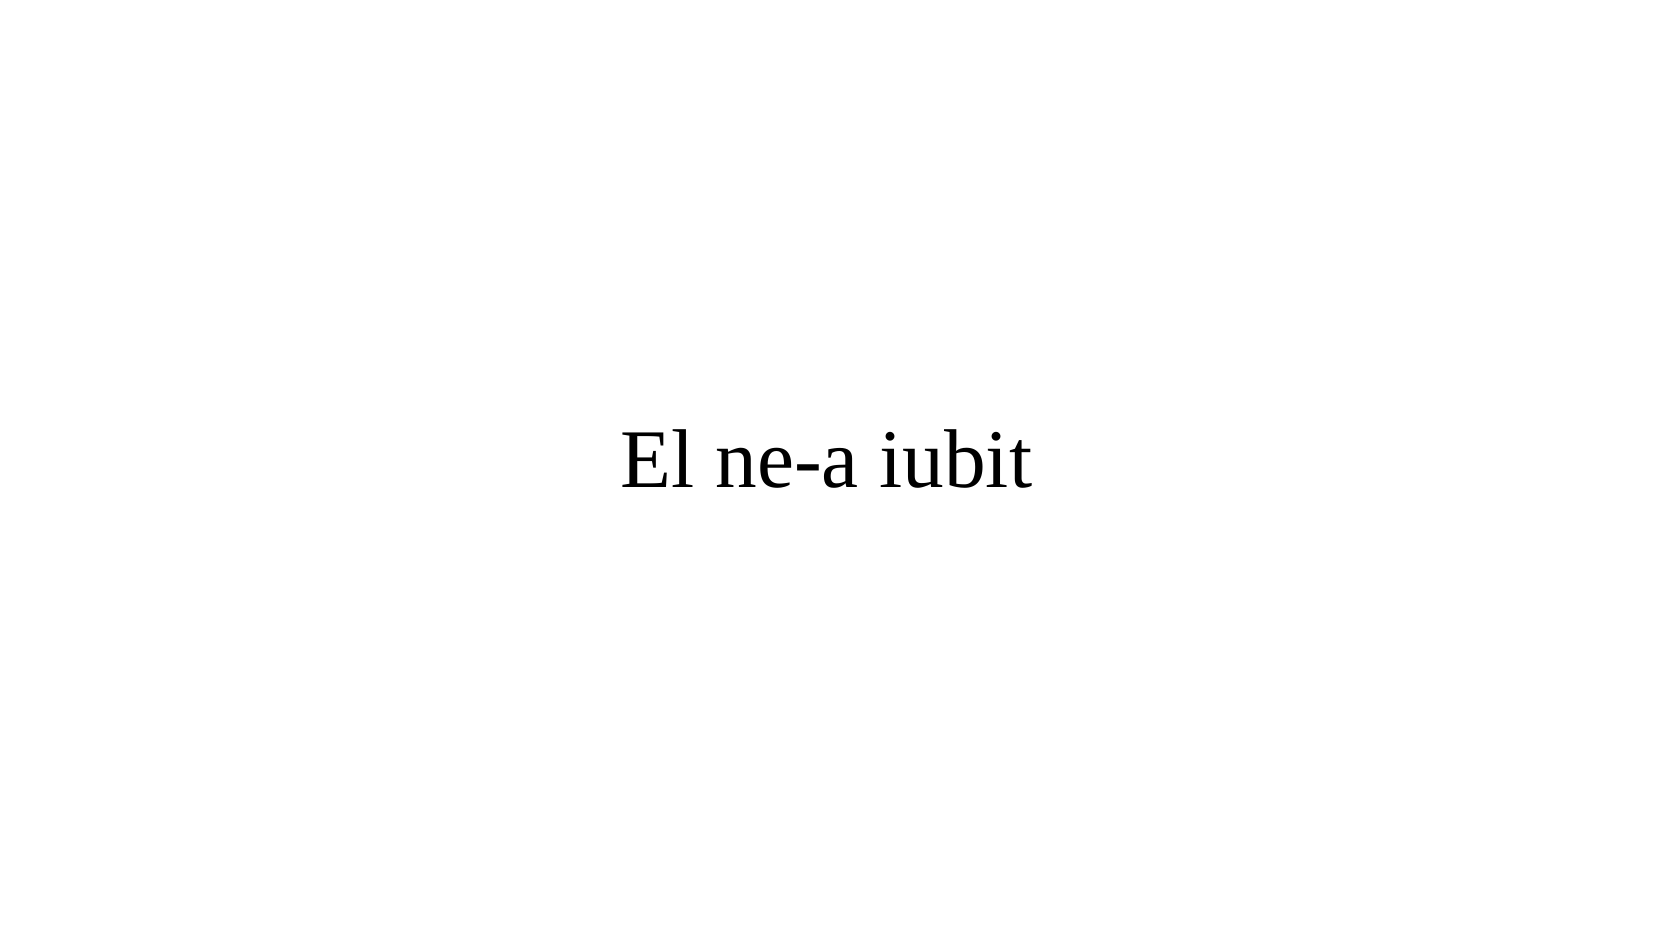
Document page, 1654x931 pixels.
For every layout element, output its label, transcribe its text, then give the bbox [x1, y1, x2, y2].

subtitle El ne-a iubit [0, 396, 1654, 505]
